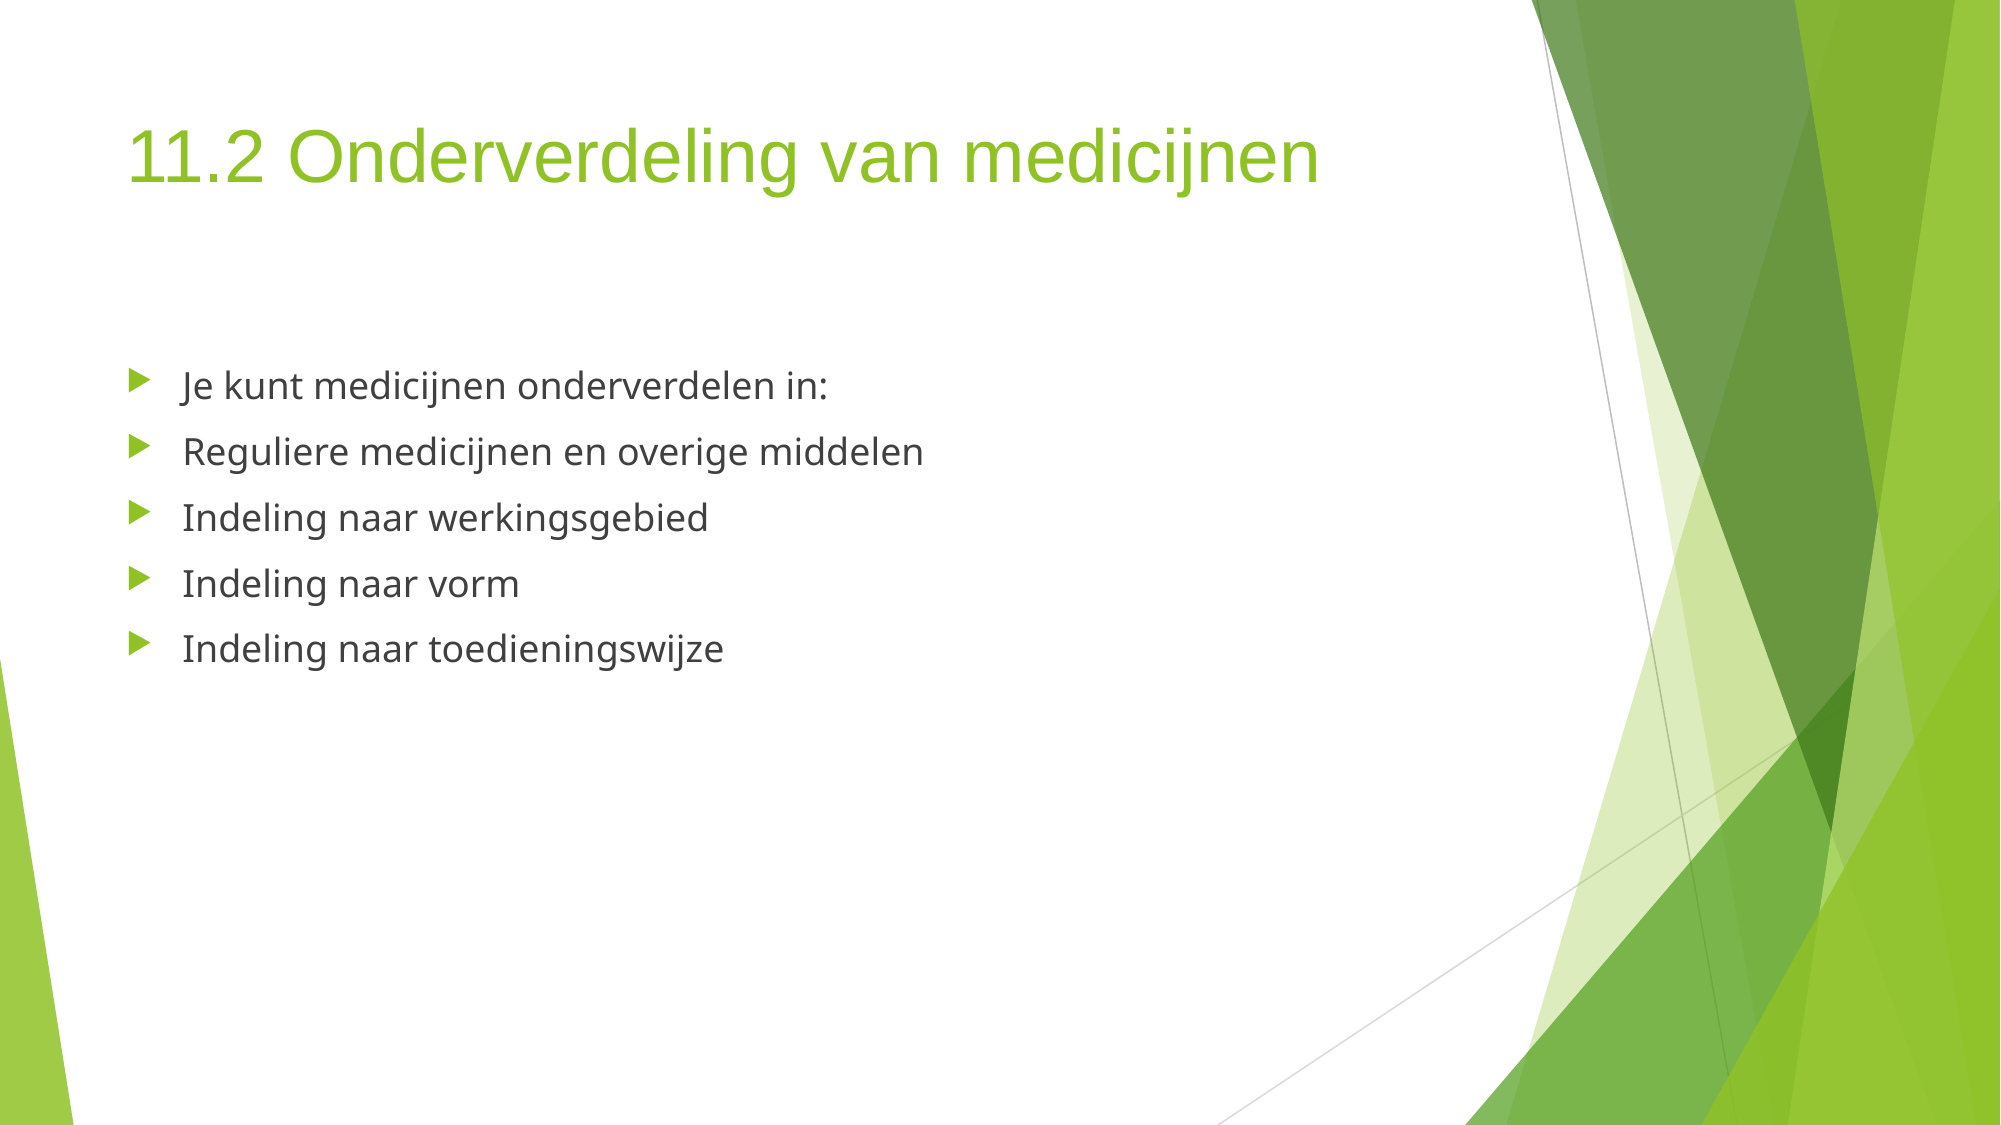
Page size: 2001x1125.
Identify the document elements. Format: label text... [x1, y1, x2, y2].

list Je kunt medicijnen onderverdelen in: Reguliere medicijnen en overige middelen Indeling naar werkingsgebied Indeling naar vorm Indeling naar toedieningswijze [111, 354, 1522, 992]
title 11.2 Onderverdeling van medicijnen [111, 99, 1522, 317]
